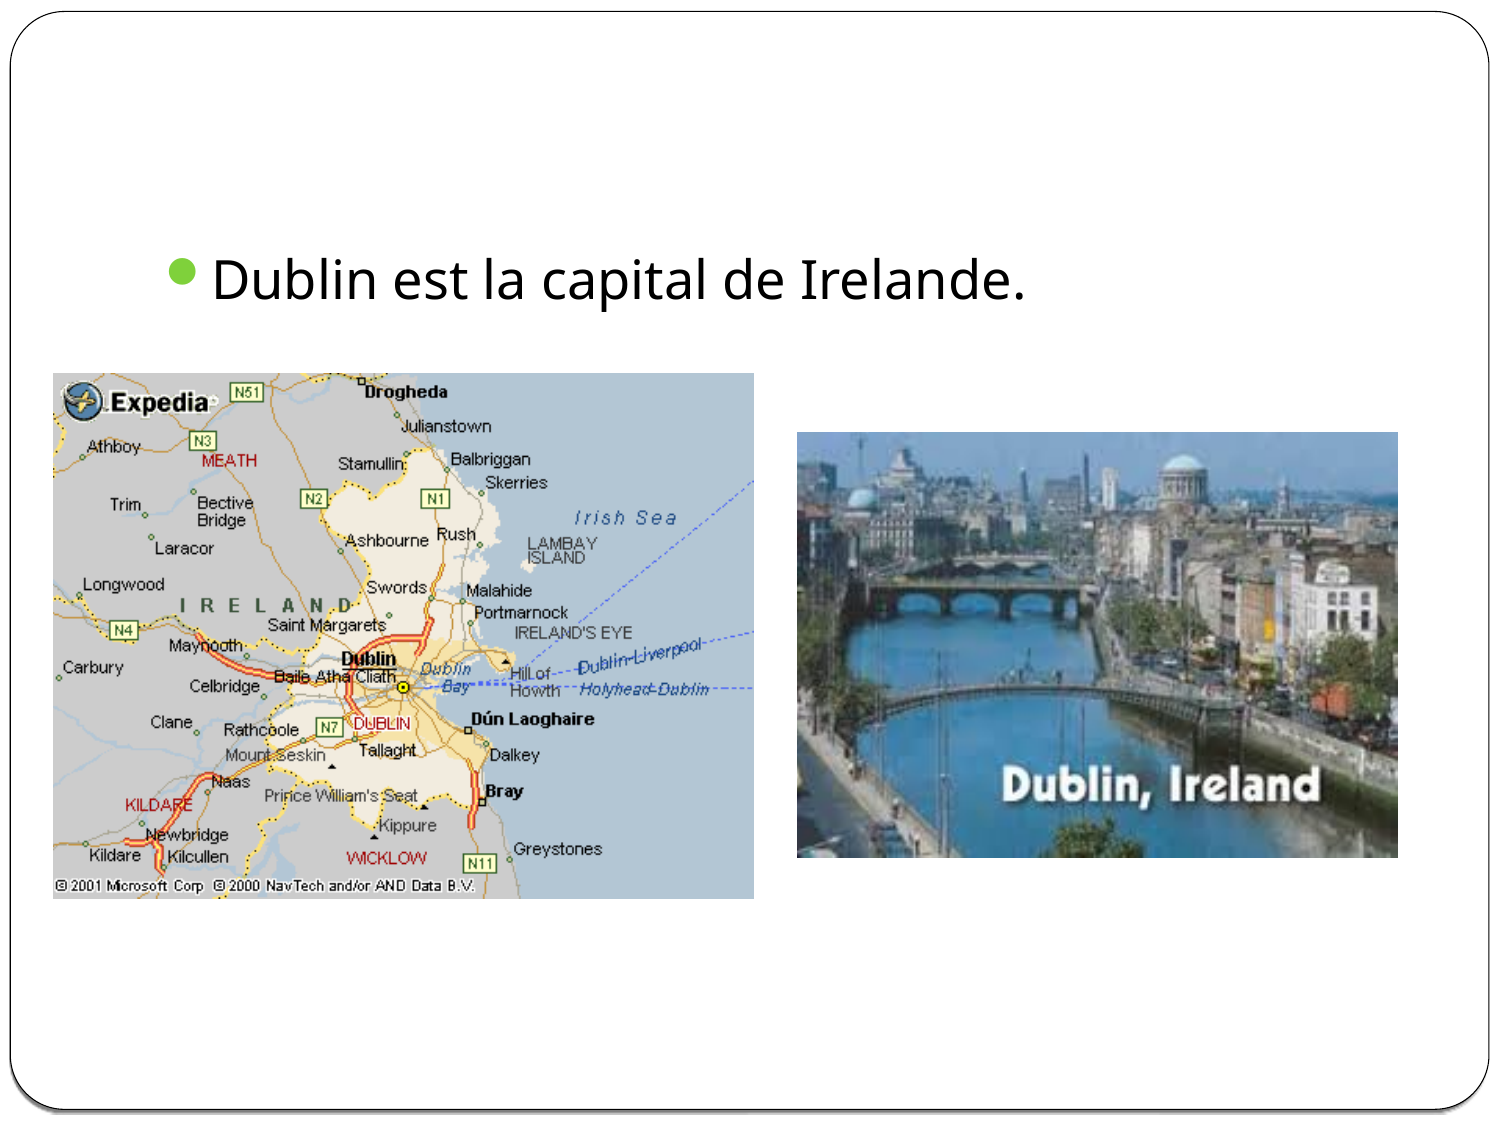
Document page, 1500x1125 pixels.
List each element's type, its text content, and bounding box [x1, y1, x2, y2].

list Dublin est la capital de Irelande. [150, 237, 1425, 988]
picture [53, 373, 754, 899]
picture [797, 432, 1398, 858]
